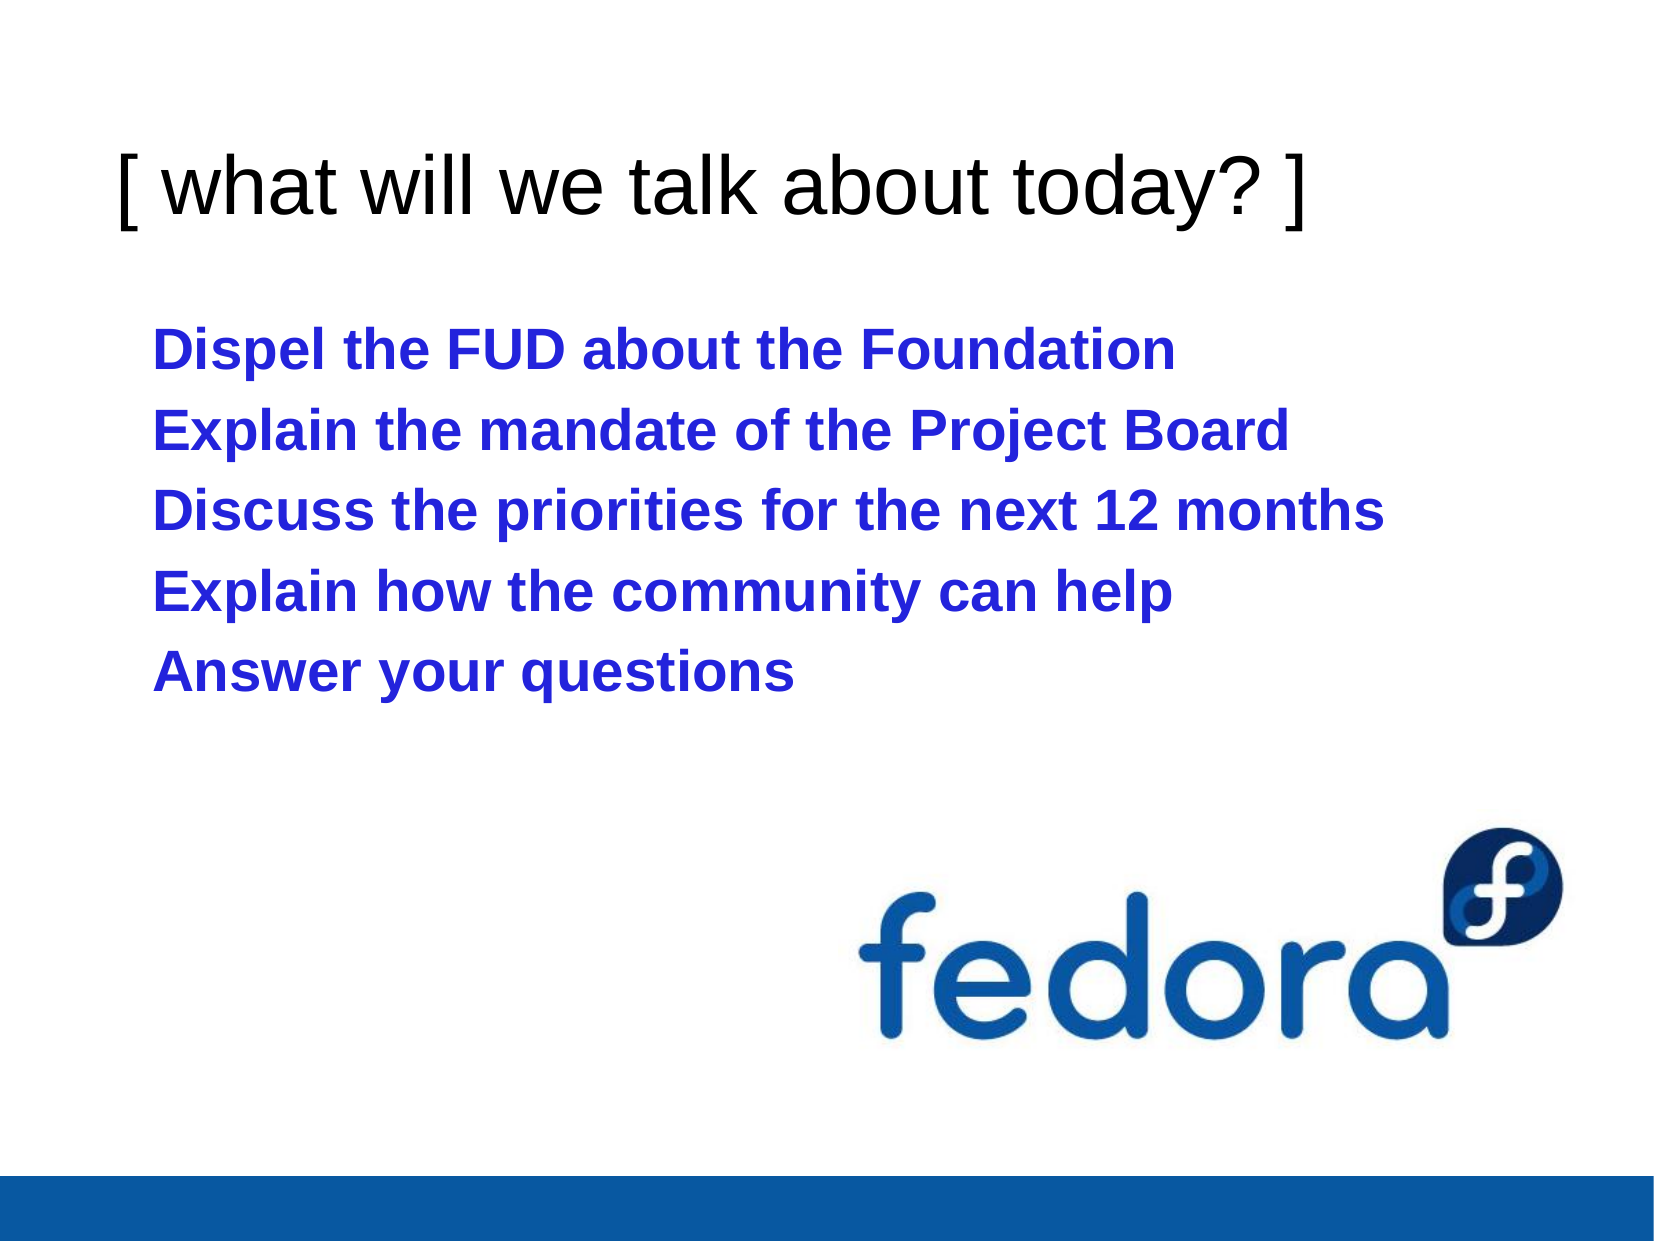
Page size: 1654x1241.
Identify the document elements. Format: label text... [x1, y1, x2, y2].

list Dispel the FUD about the Foundation Explain the mandate of the Project Board Discuss the priorities for the next 12 months Explain how the community can help Answer your questions [137, 309, 1478, 827]
picture [0, 1176, 1654, 1241]
title [ what will we talk about today? ] [115, 123, 1521, 248]
picture [838, 809, 1576, 1061]
